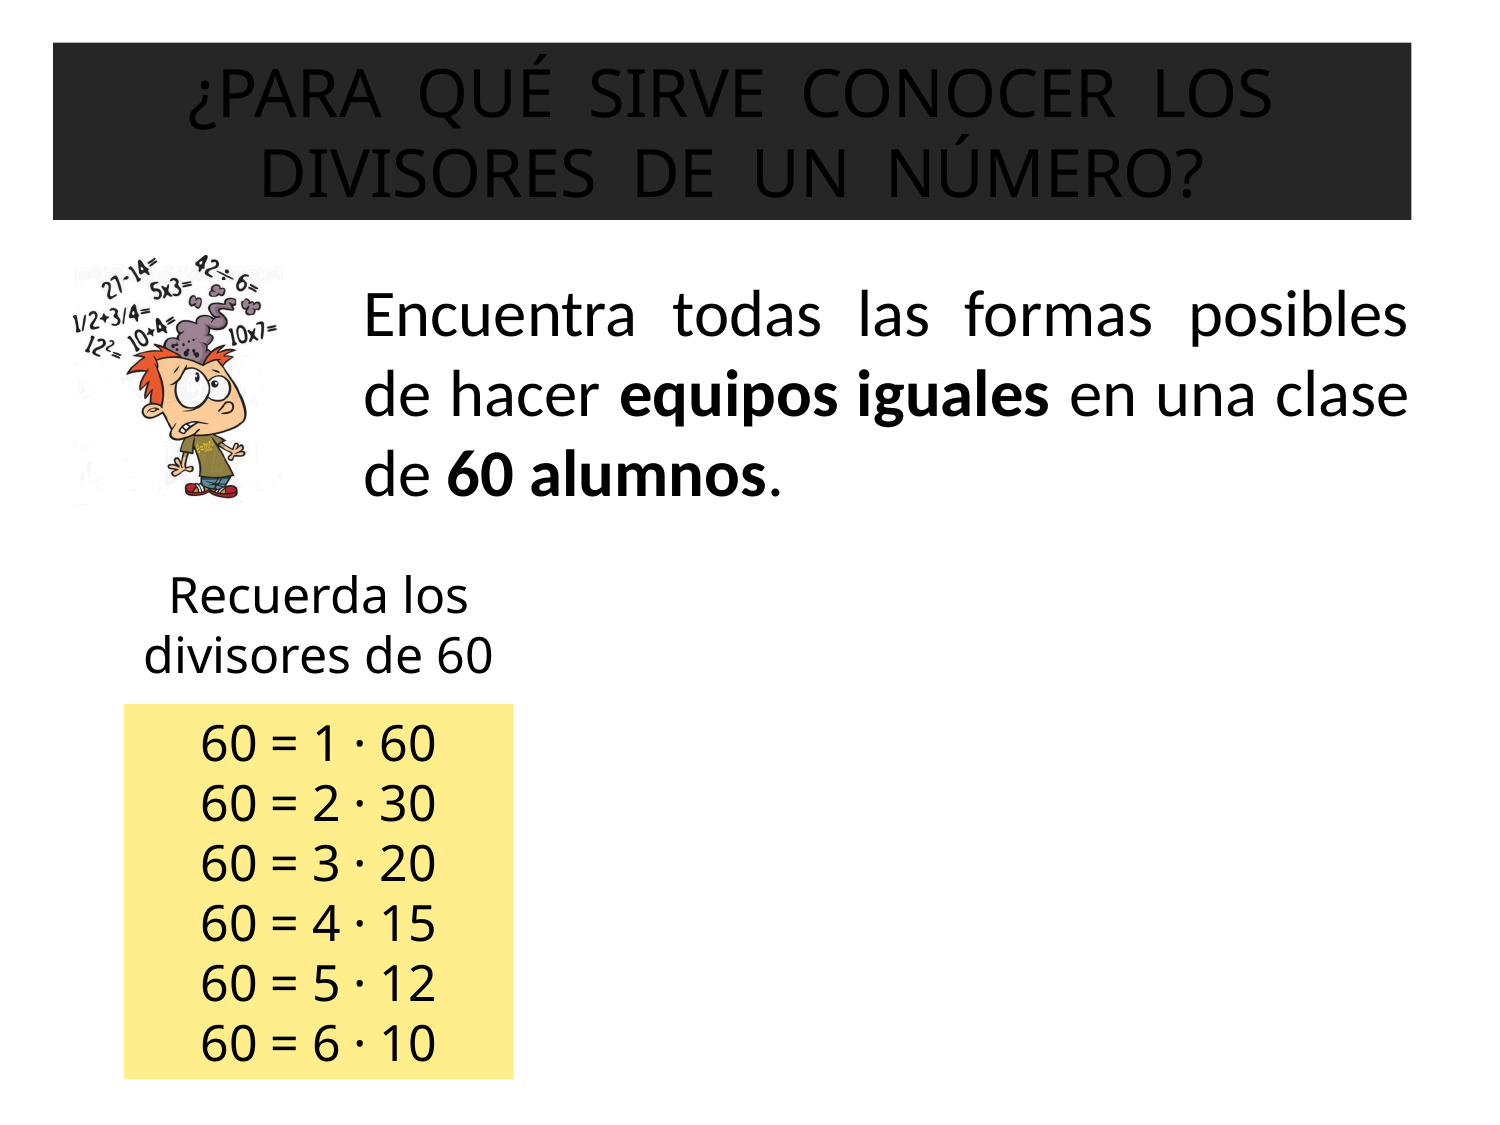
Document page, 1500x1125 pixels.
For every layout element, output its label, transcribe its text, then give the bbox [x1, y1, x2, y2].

text_box ¿PARA QUÉ SIRVE CONOCER LOS DIVISORES DE UN NÚMERO? [53, 42, 1412, 220]
title [75, 45, 1425, 233]
text_box Encuentra todas las formas posibles de hacer equipos iguales en una clase de 60 alumnos. [348, 262, 1425, 506]
text_box Recuerda los divisores de 60 [123, 556, 514, 691]
picture [53, 255, 296, 506]
text_box 60 = 1 · 60 60 = 2 · 30 60 = 3 · 20 60 = 4 · 15 60 = 5 · 12 60 = 6 · 10 [123, 704, 514, 1079]
